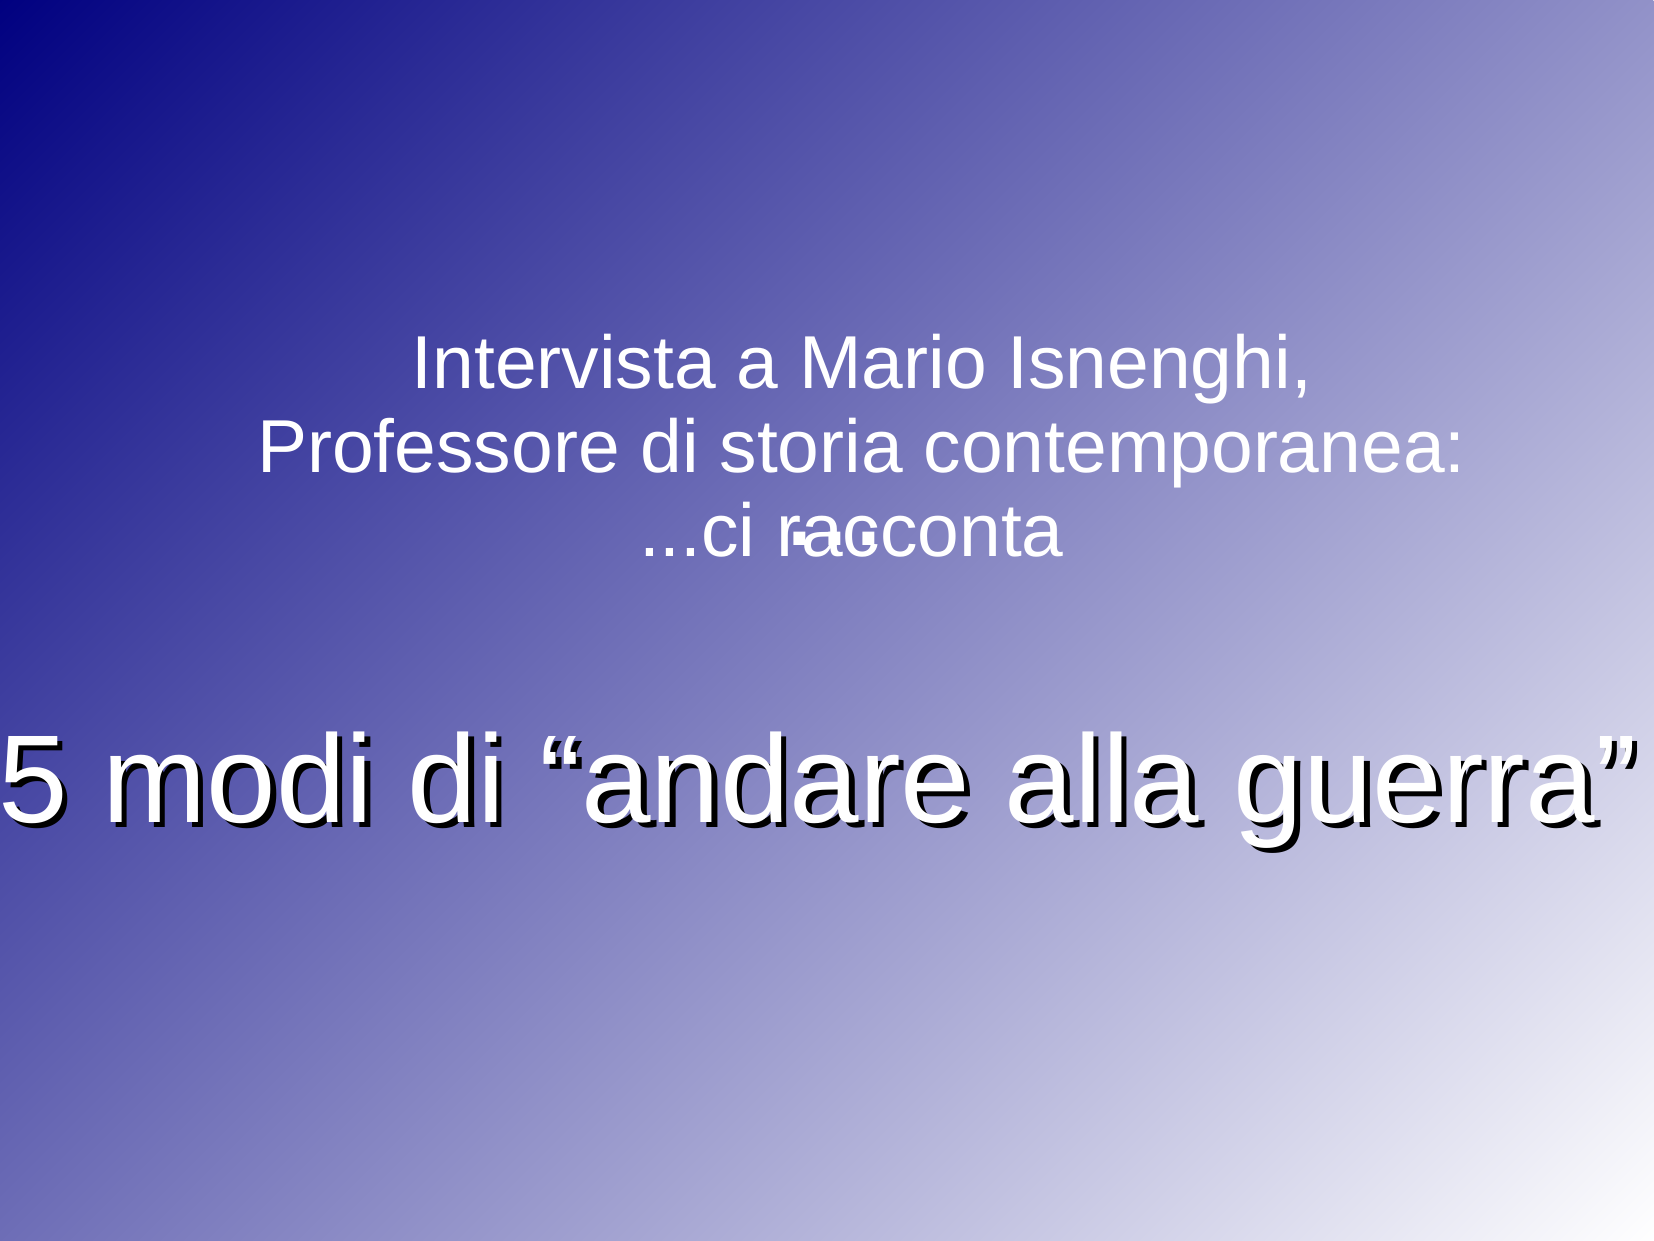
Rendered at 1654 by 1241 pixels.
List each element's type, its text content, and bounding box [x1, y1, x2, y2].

text_box 5 modi di “andare alla guerra” [0, 701, 1654, 857]
text_box Intervista a Mario Isnenghi, Professore di storia contemporanea: ...ci racconta [242, 312, 1482, 580]
